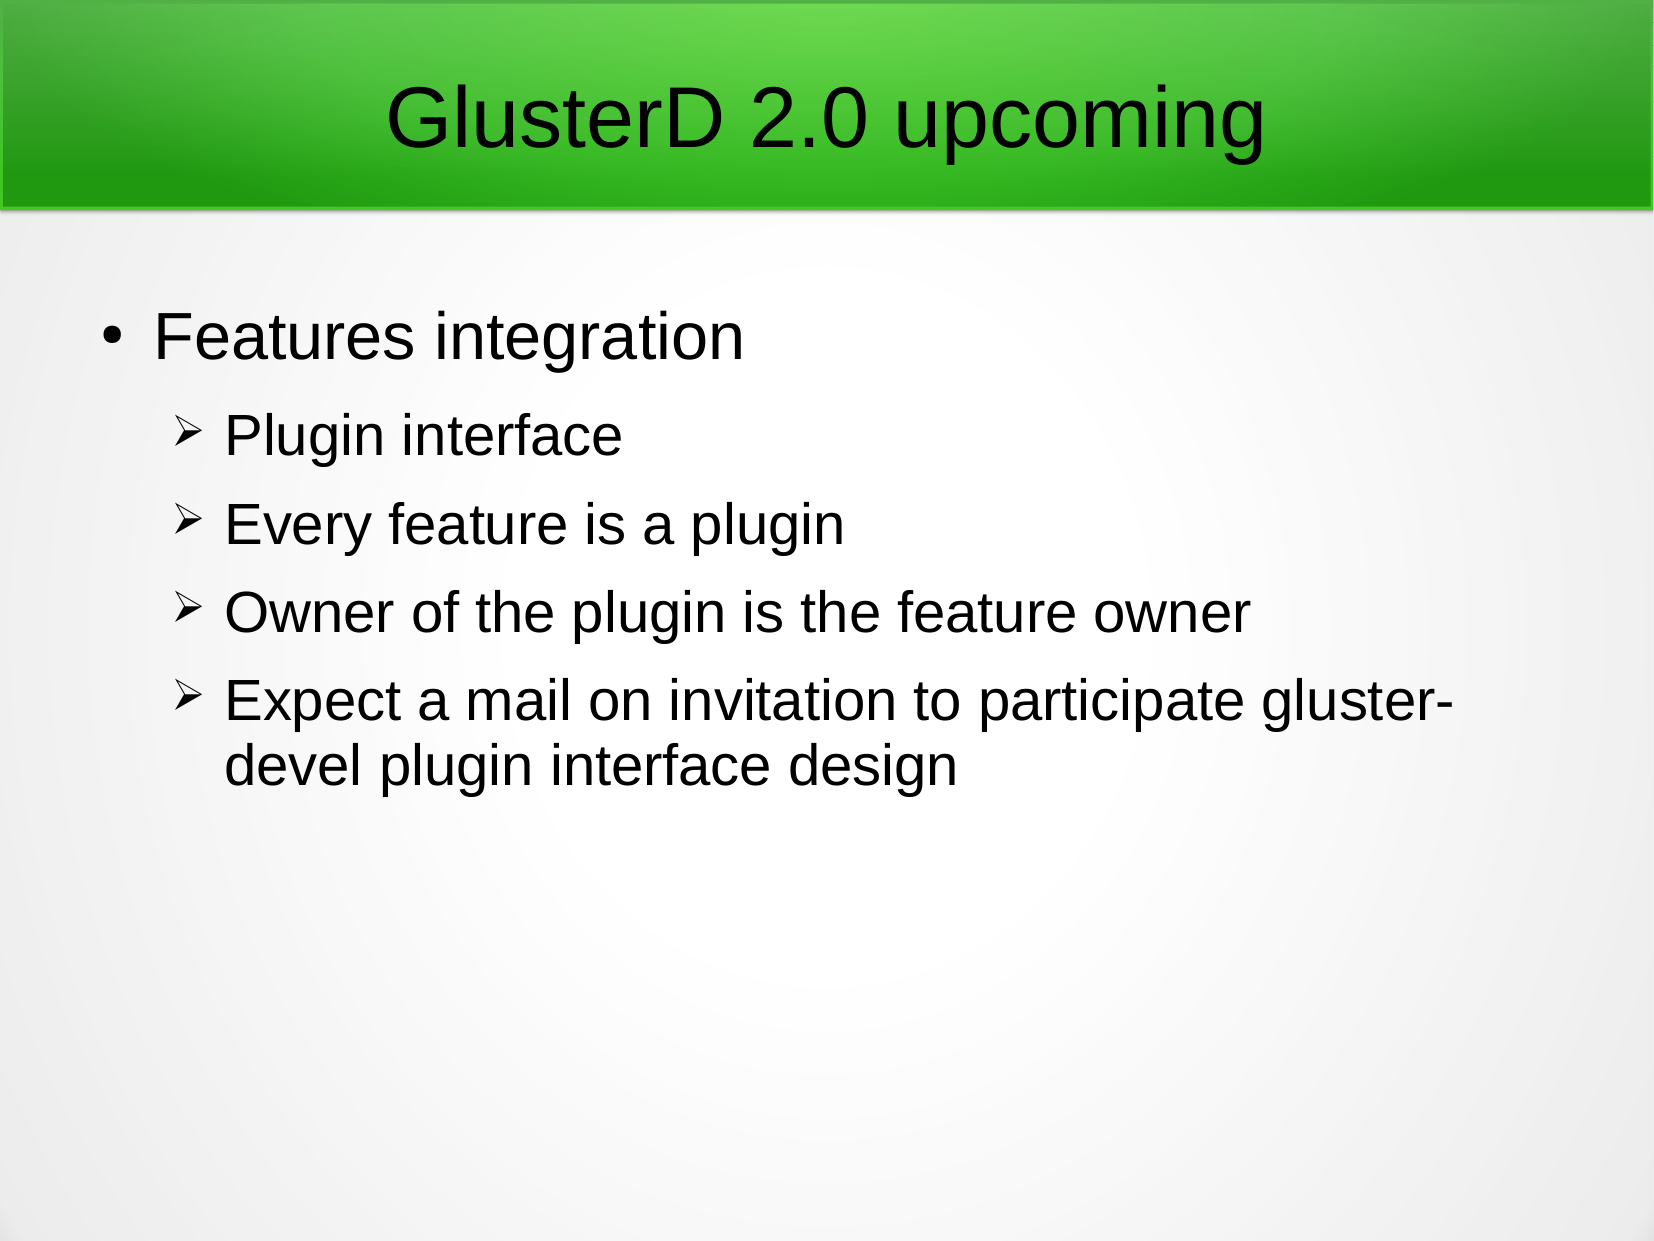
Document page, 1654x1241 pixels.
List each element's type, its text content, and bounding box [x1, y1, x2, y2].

list Features integration Plugin interface Every feature is a plugin Owner of the plugin is the feature owner Expect a mail on invitation to participate gluster-devel plugin interface design [82, 299, 1571, 1019]
title GlusterD 2.0 upcoming [82, 47, 1571, 189]
